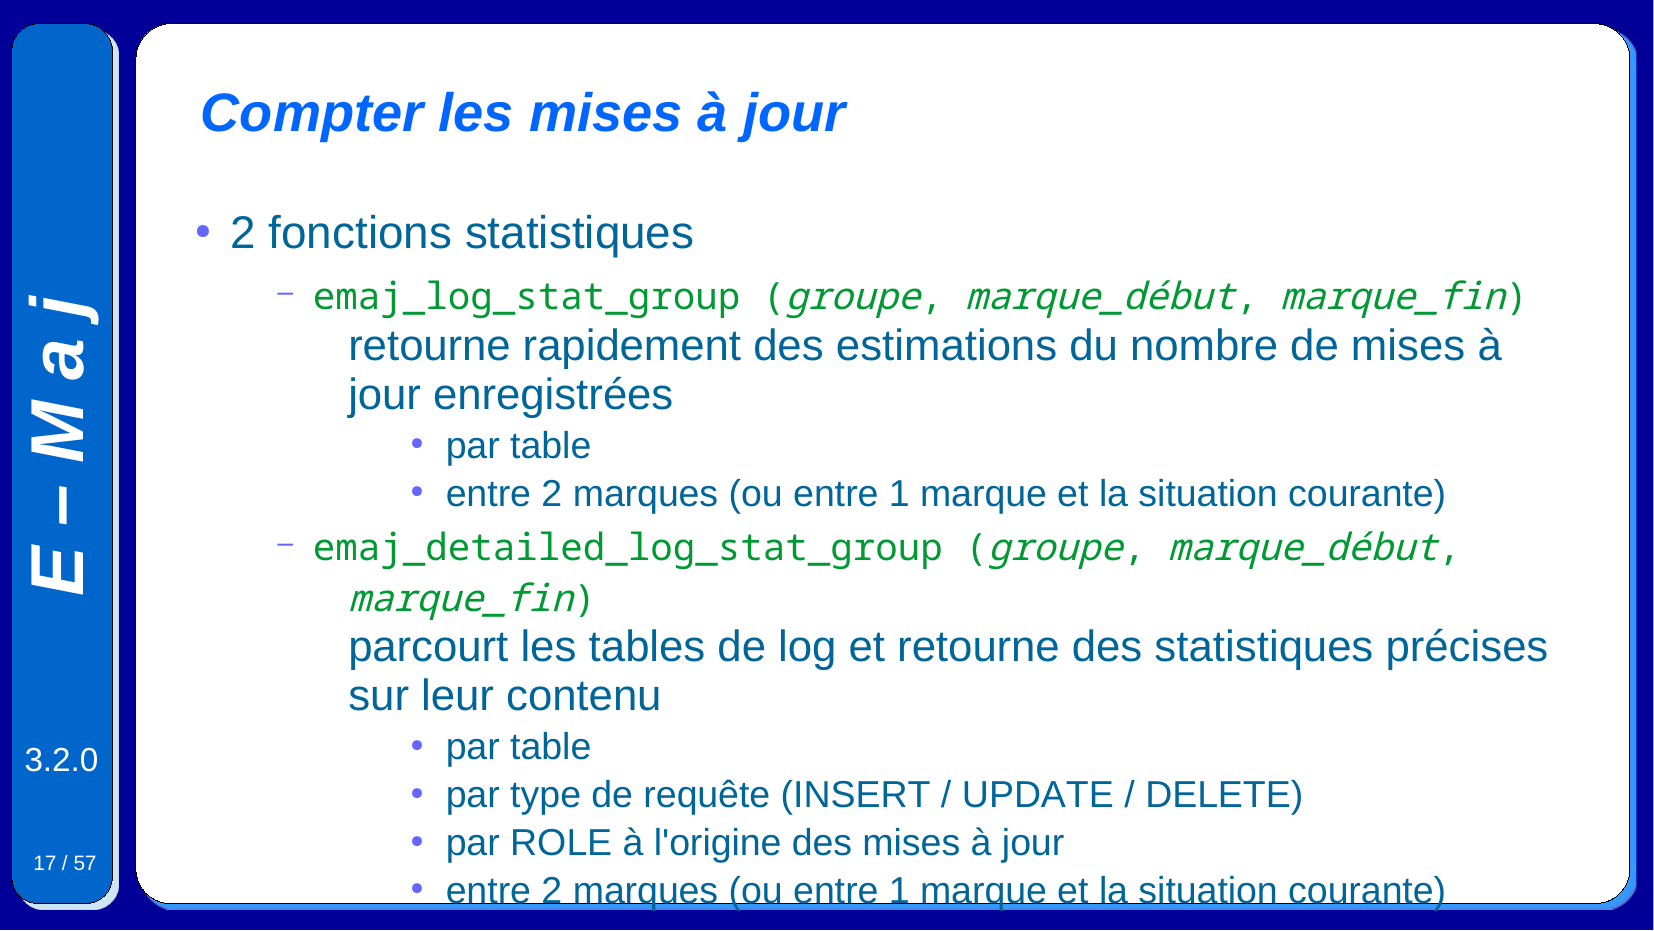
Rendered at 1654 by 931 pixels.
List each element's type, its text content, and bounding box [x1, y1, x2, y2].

list 2 fonctions statistiques emaj_log_stat_group (groupe, marque_début, marque_fin) retourne rapidement des estimations du nombre de mises à jour enregistrées par table entre 2 marques (ou entre 1 marque et la situation courante) emaj_detailed_log_stat_group (groupe, marque_début, marque_fin) parcourt les tables de log et retourne des statistiques précises sur leur contenu par table par type de requête (INSERT / UPDATE / DELETE) par ROLE à l'origine des mises à jour entre 2 marques (ou entre 1 marque et la situation courante) [177, 206, 1587, 889]
title Compter les mises à jour [200, 34, 1575, 191]
